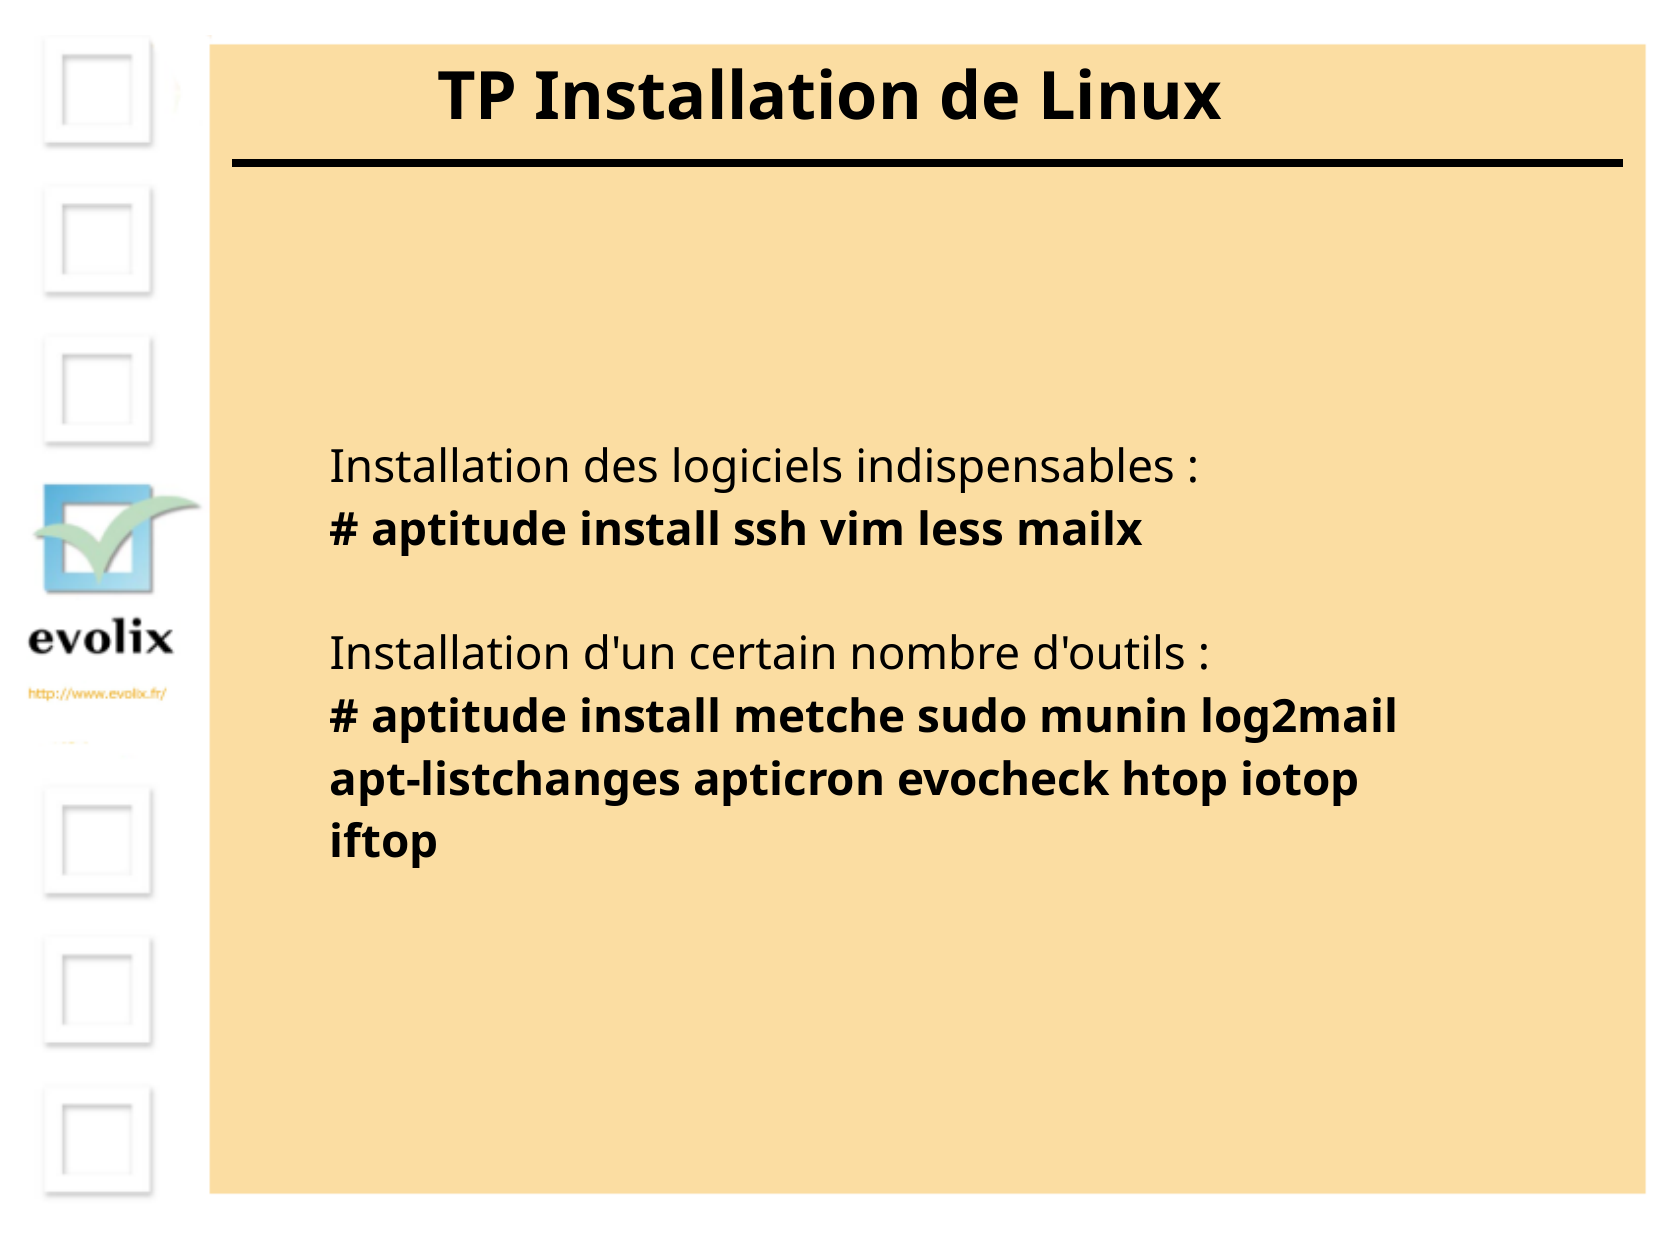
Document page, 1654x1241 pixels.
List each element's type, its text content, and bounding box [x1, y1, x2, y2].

title TP Installation de Linux [21, 18, 1638, 169]
subtitle Installation des logiciels indispensables : # aptitude install ssh vim less mailx Installation d'un certain nombre d'outils : # aptitude install metche sudo munin log2mail apt-listchanges apticron evocheck htop iotop iftop [254, 173, 1456, 1194]
picture [0, 35, 1654, 1204]
